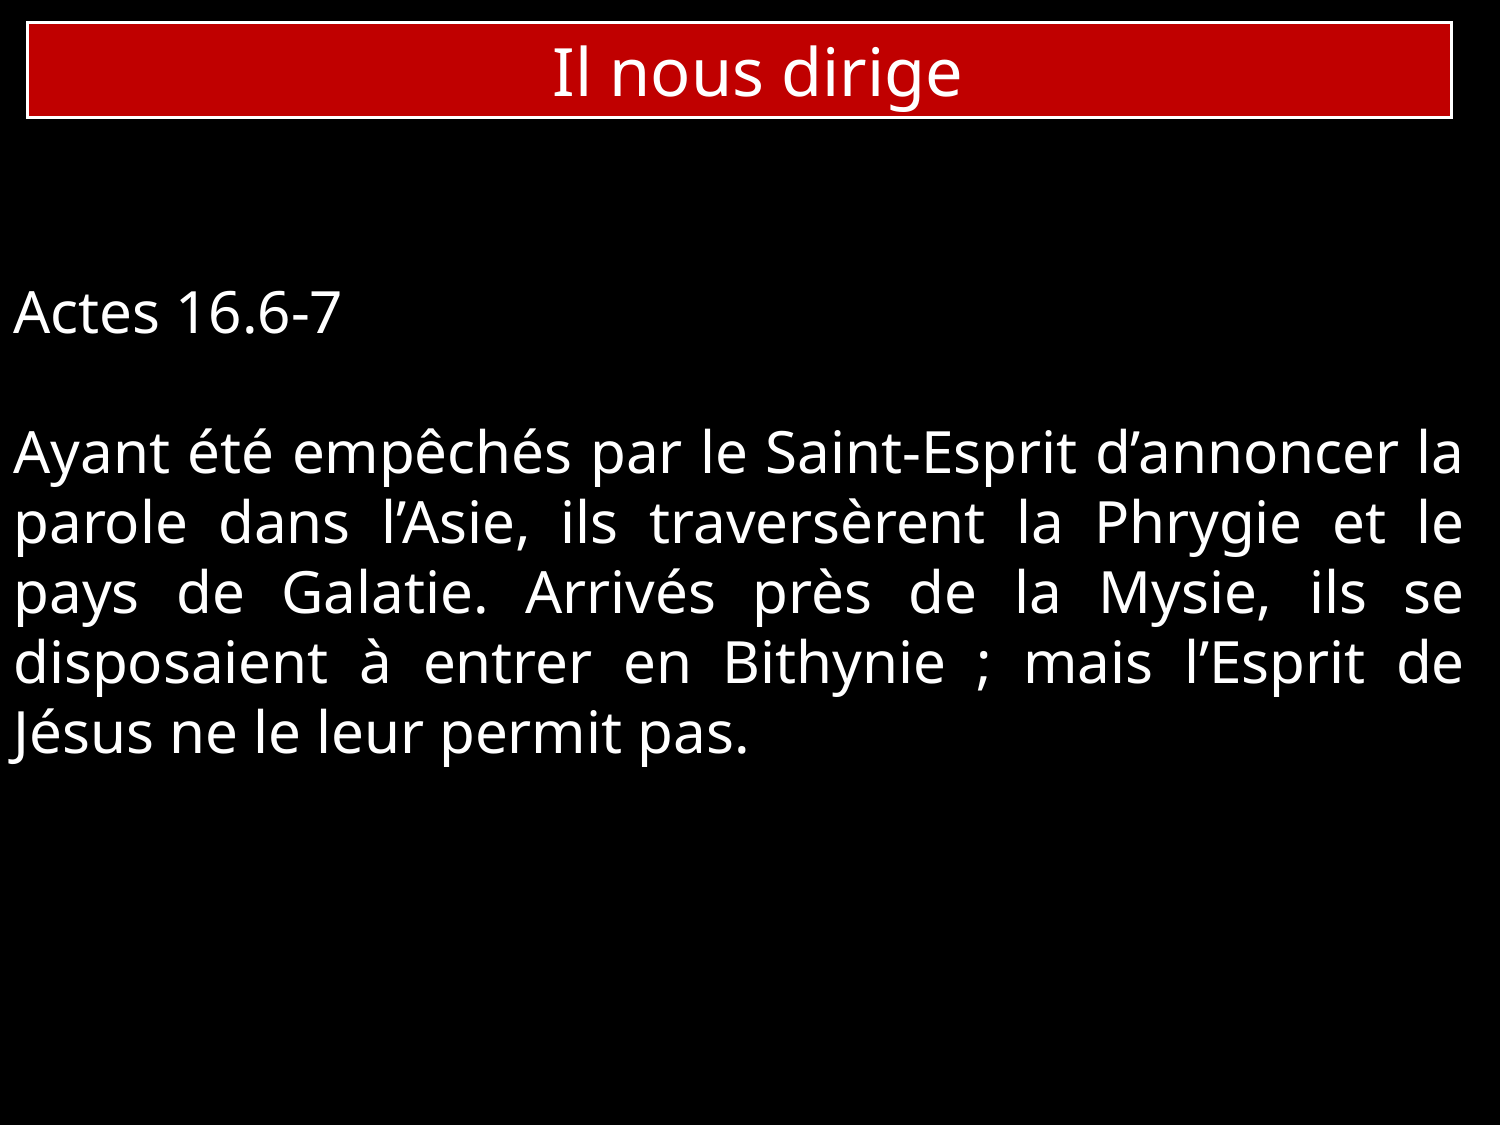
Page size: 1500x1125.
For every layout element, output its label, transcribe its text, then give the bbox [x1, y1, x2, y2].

text_box Actes 16.6-7 Ayant été empêchés par le Saint-Esprit d’annoncer la parole dans l’Asie, ils traversèrent la Phrygie et le pays de Galatie. Arrivés près de la Mysie, ils se disposaient à entrer en Bithynie ; mais l’Esprit de Jésus ne le leur permit pas. [0, 267, 1480, 773]
text_box Il nous dirige [27, 22, 1452, 118]
